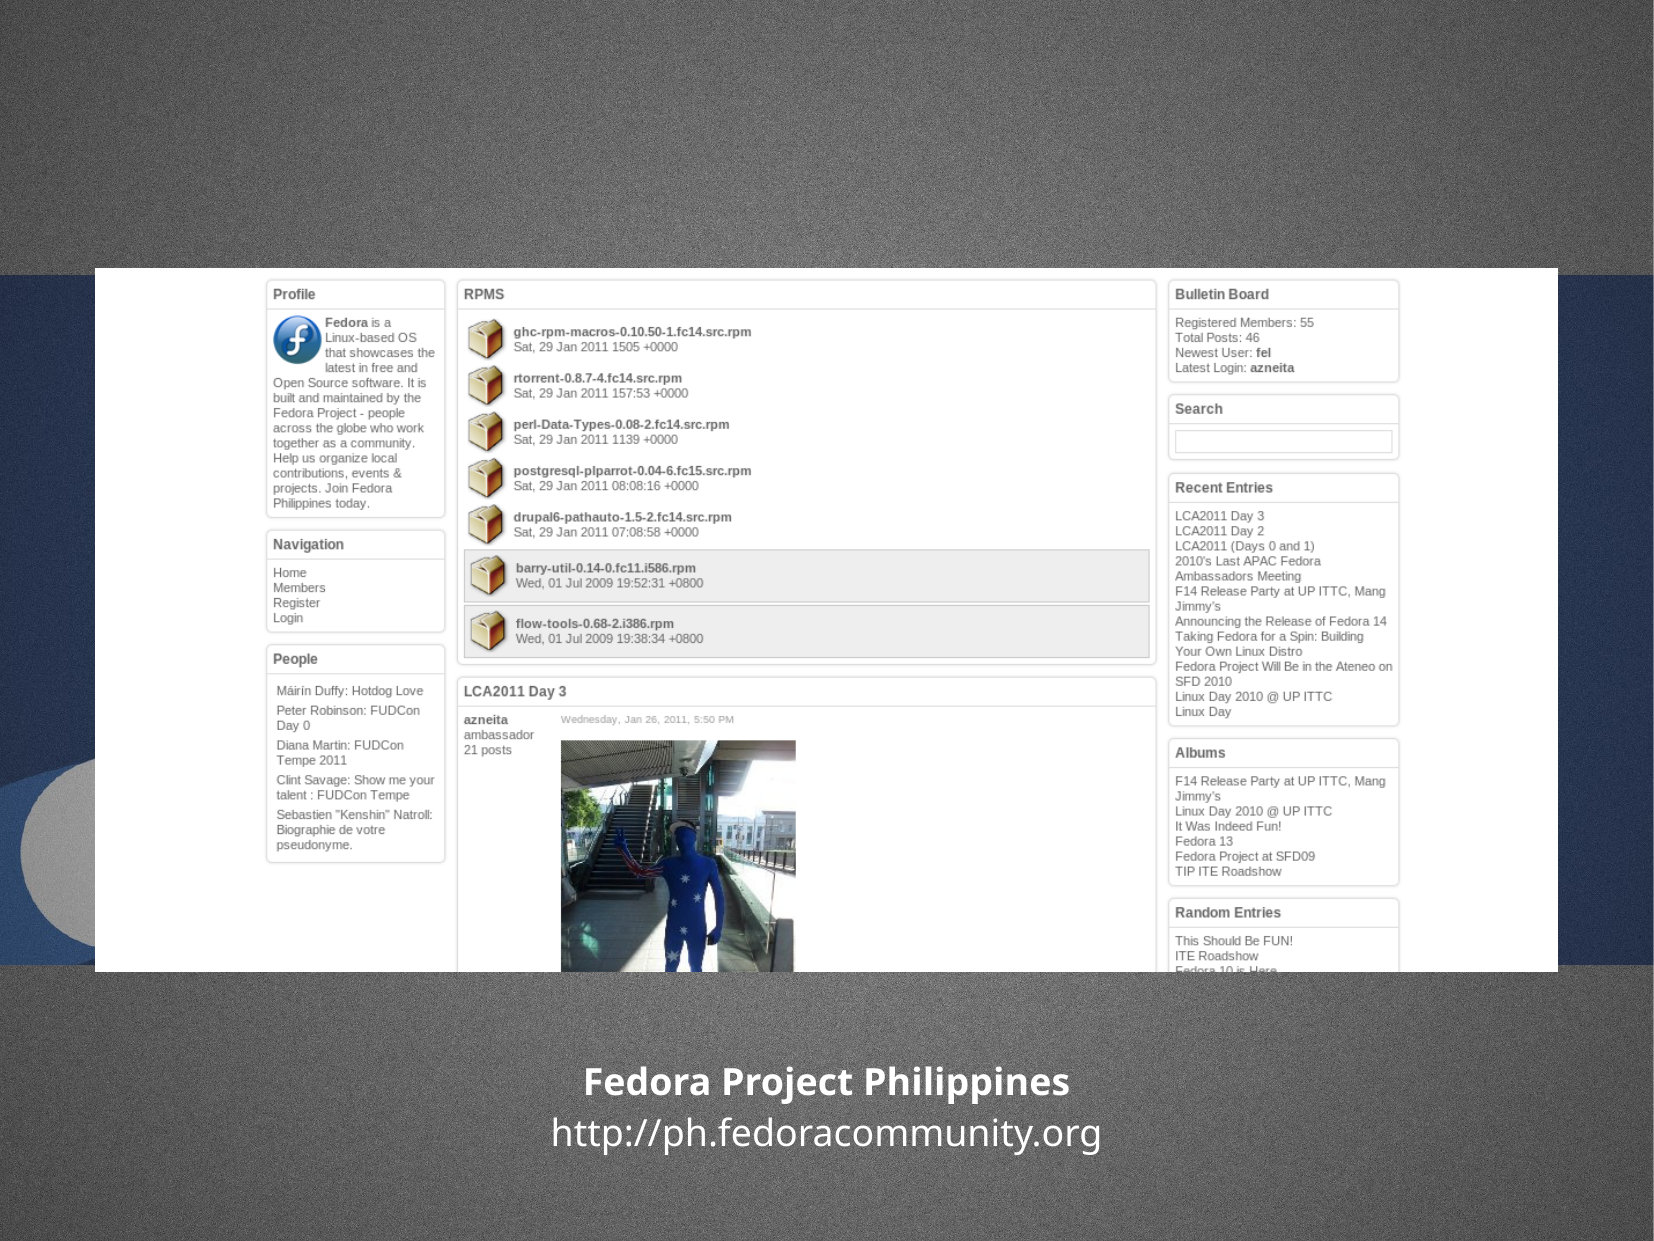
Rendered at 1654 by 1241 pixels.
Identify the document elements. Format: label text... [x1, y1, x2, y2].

text_box Fedora Project Philippines http://ph.fedoracommunity.org [280, 1047, 1374, 1150]
picture [0, 0, 1654, 1241]
